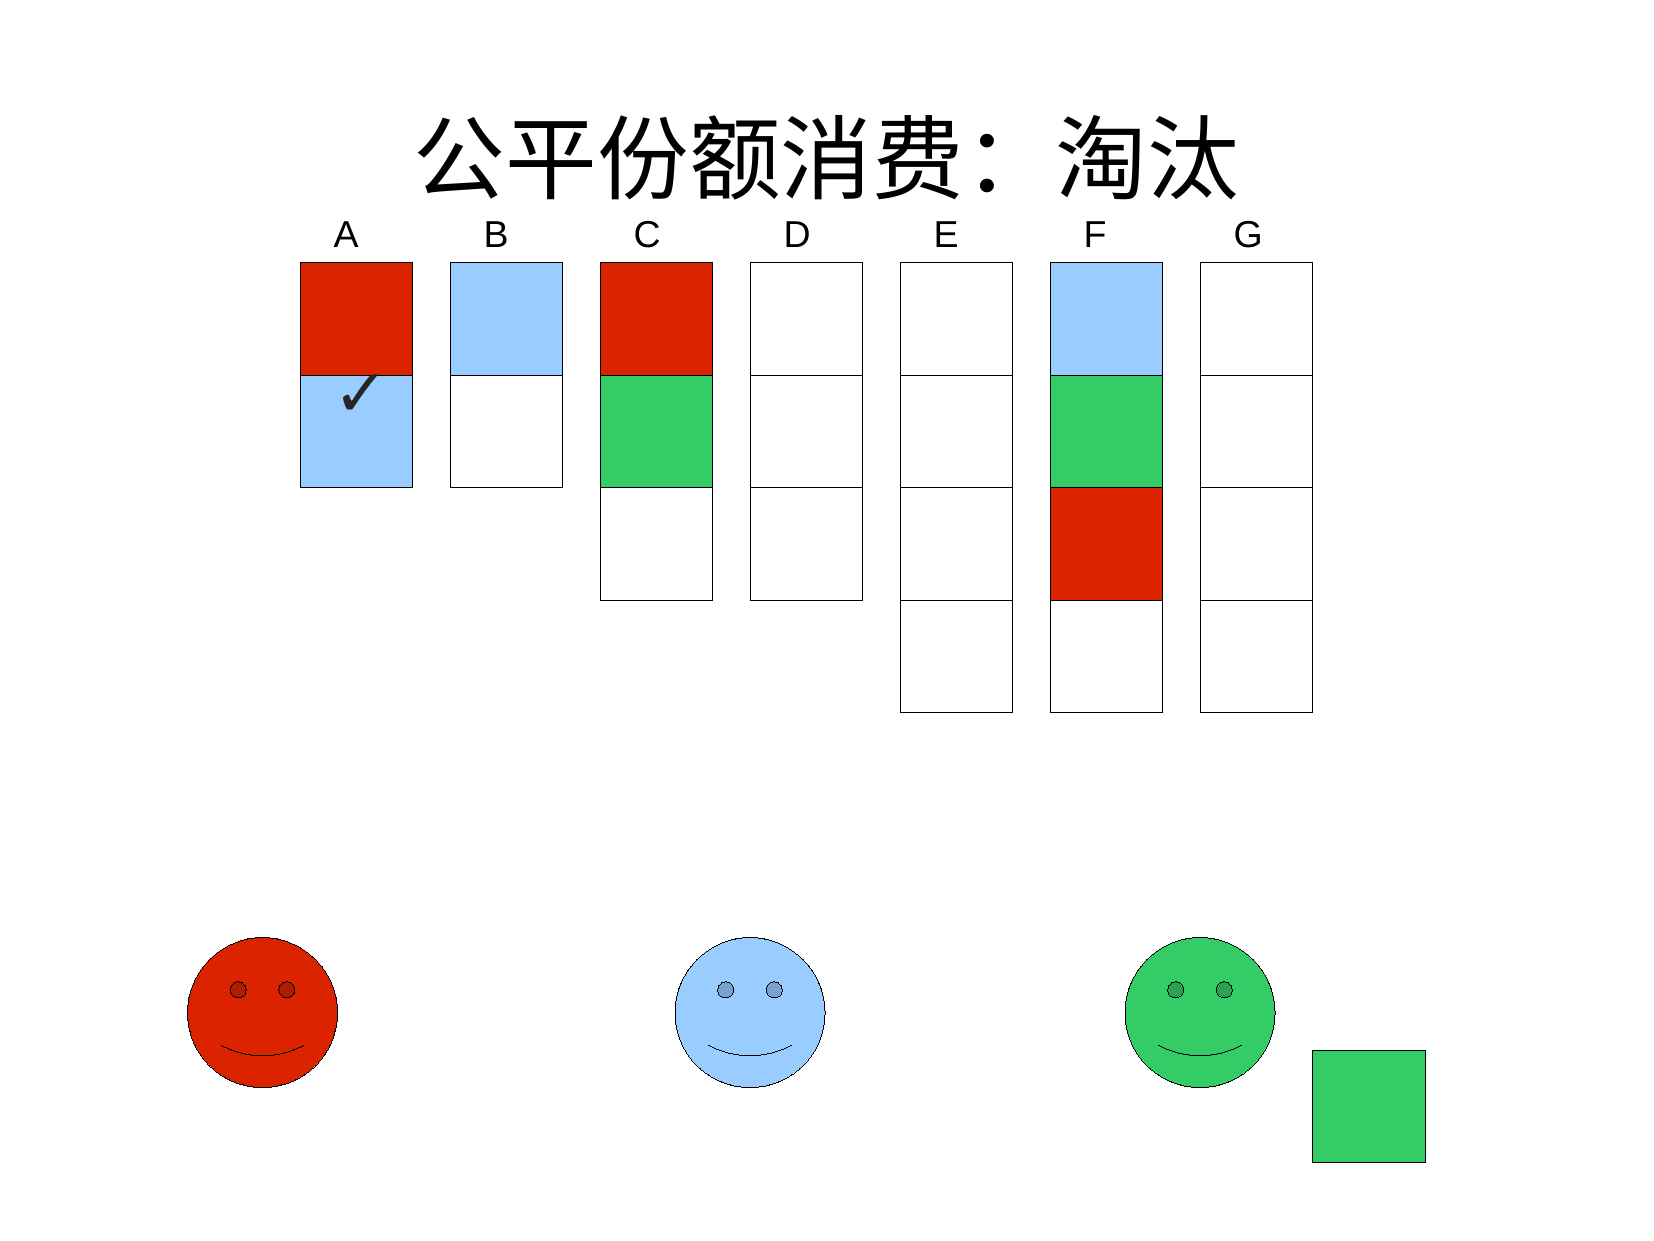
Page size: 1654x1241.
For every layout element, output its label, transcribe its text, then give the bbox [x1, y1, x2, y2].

text_box F [1068, 206, 1126, 264]
title 公平份额消费：淘汰 [82, 49, 1571, 257]
text_box [900, 262, 1013, 713]
text_box E [918, 206, 975, 264]
text_box B [468, 206, 526, 264]
text_box ✓ [318, 337, 413, 431]
text_box [600, 262, 713, 601]
text_box A [318, 206, 376, 264]
text_box [675, 937, 826, 1088]
text_box [1312, 1050, 1426, 1163]
text_box [300, 262, 413, 488]
text_box [450, 262, 563, 488]
text_box D [768, 205, 826, 263]
text_box [750, 262, 863, 601]
text_box G [1218, 205, 1276, 263]
text_box [1200, 262, 1313, 713]
text_box [1050, 262, 1163, 713]
text_box [1125, 937, 1276, 1088]
text_box C [618, 205, 675, 263]
text_box [187, 937, 338, 1088]
